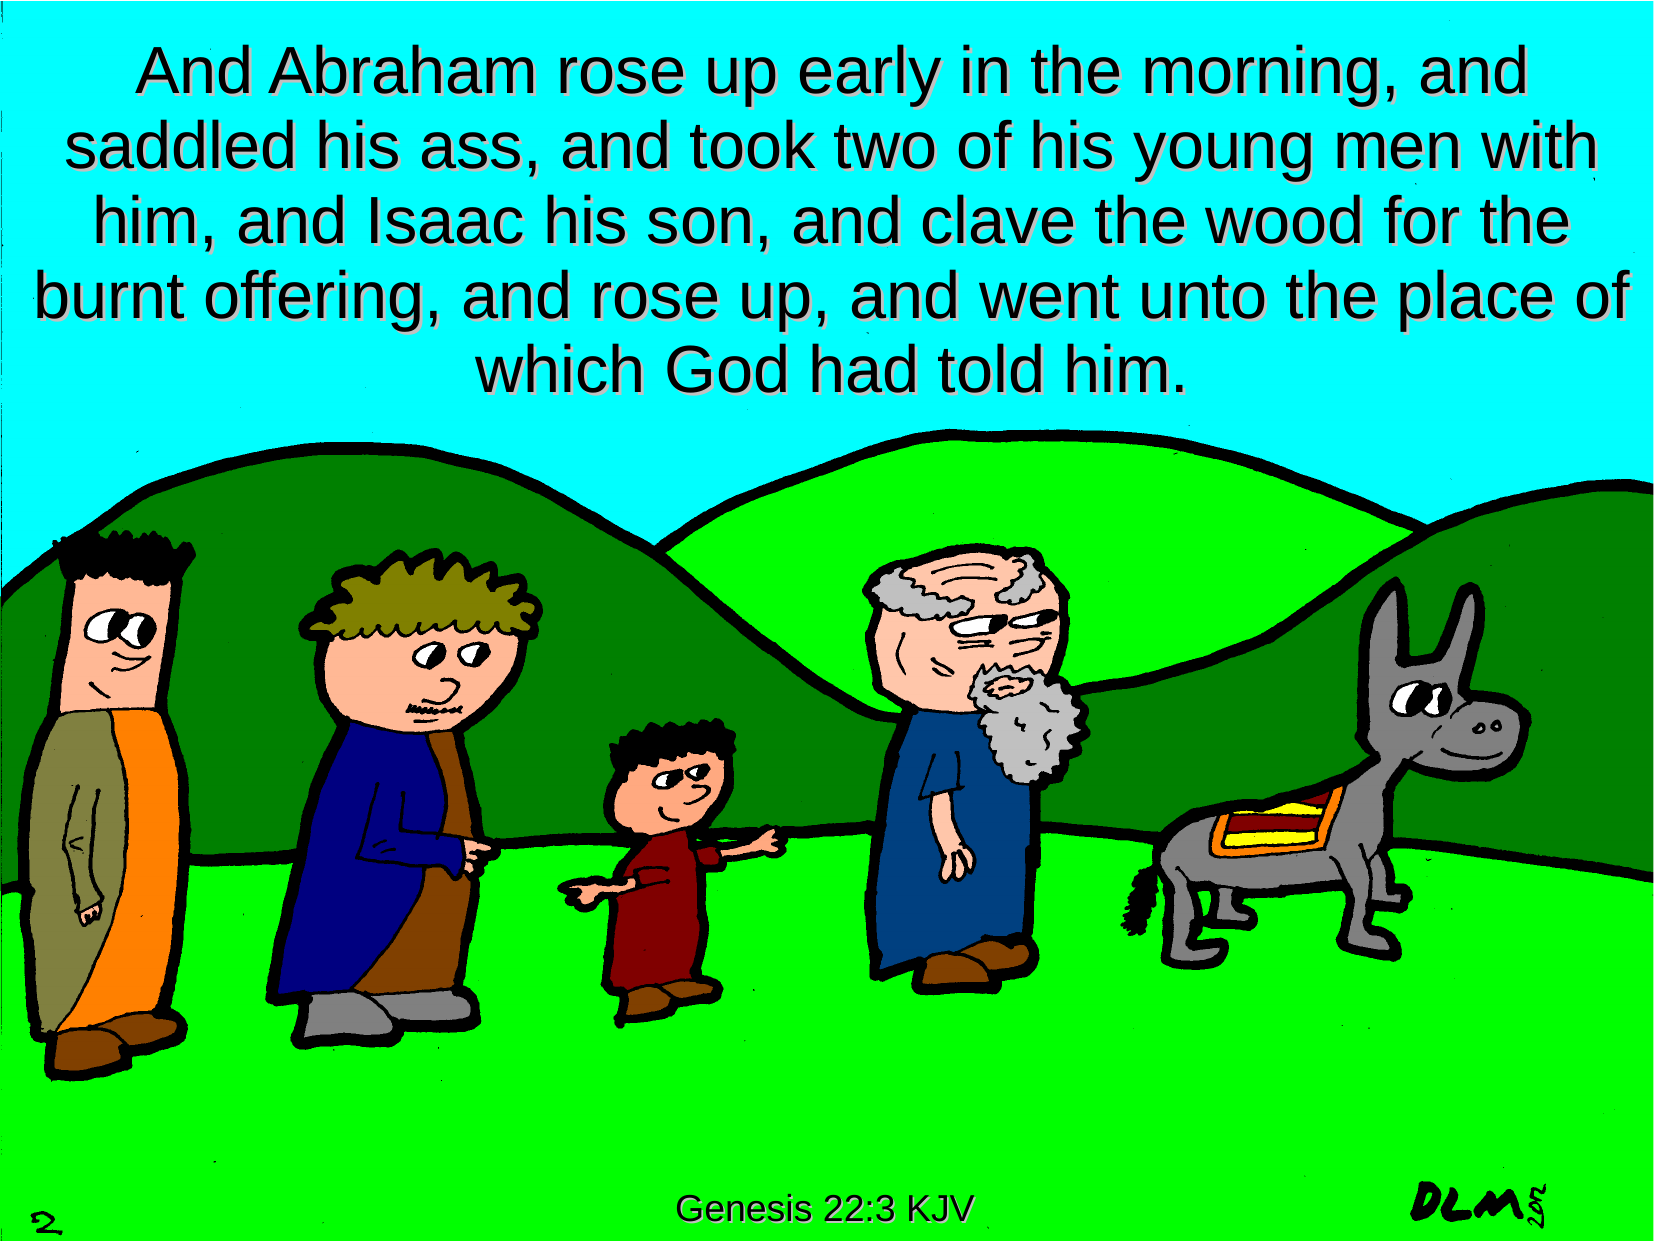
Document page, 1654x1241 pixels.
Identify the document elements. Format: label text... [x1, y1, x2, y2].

text_box And Abraham rose up early in the morning, and saddled his ass, and took two of his young men with him, and Isaac his son, and clave the wood for the burnt offering, and rose up, and went unto the place of which God had told him. [11, 26, 1654, 415]
text_box Genesis 22:3 KJV [0, 1180, 1651, 1238]
picture [0, 1, 1654, 1241]
